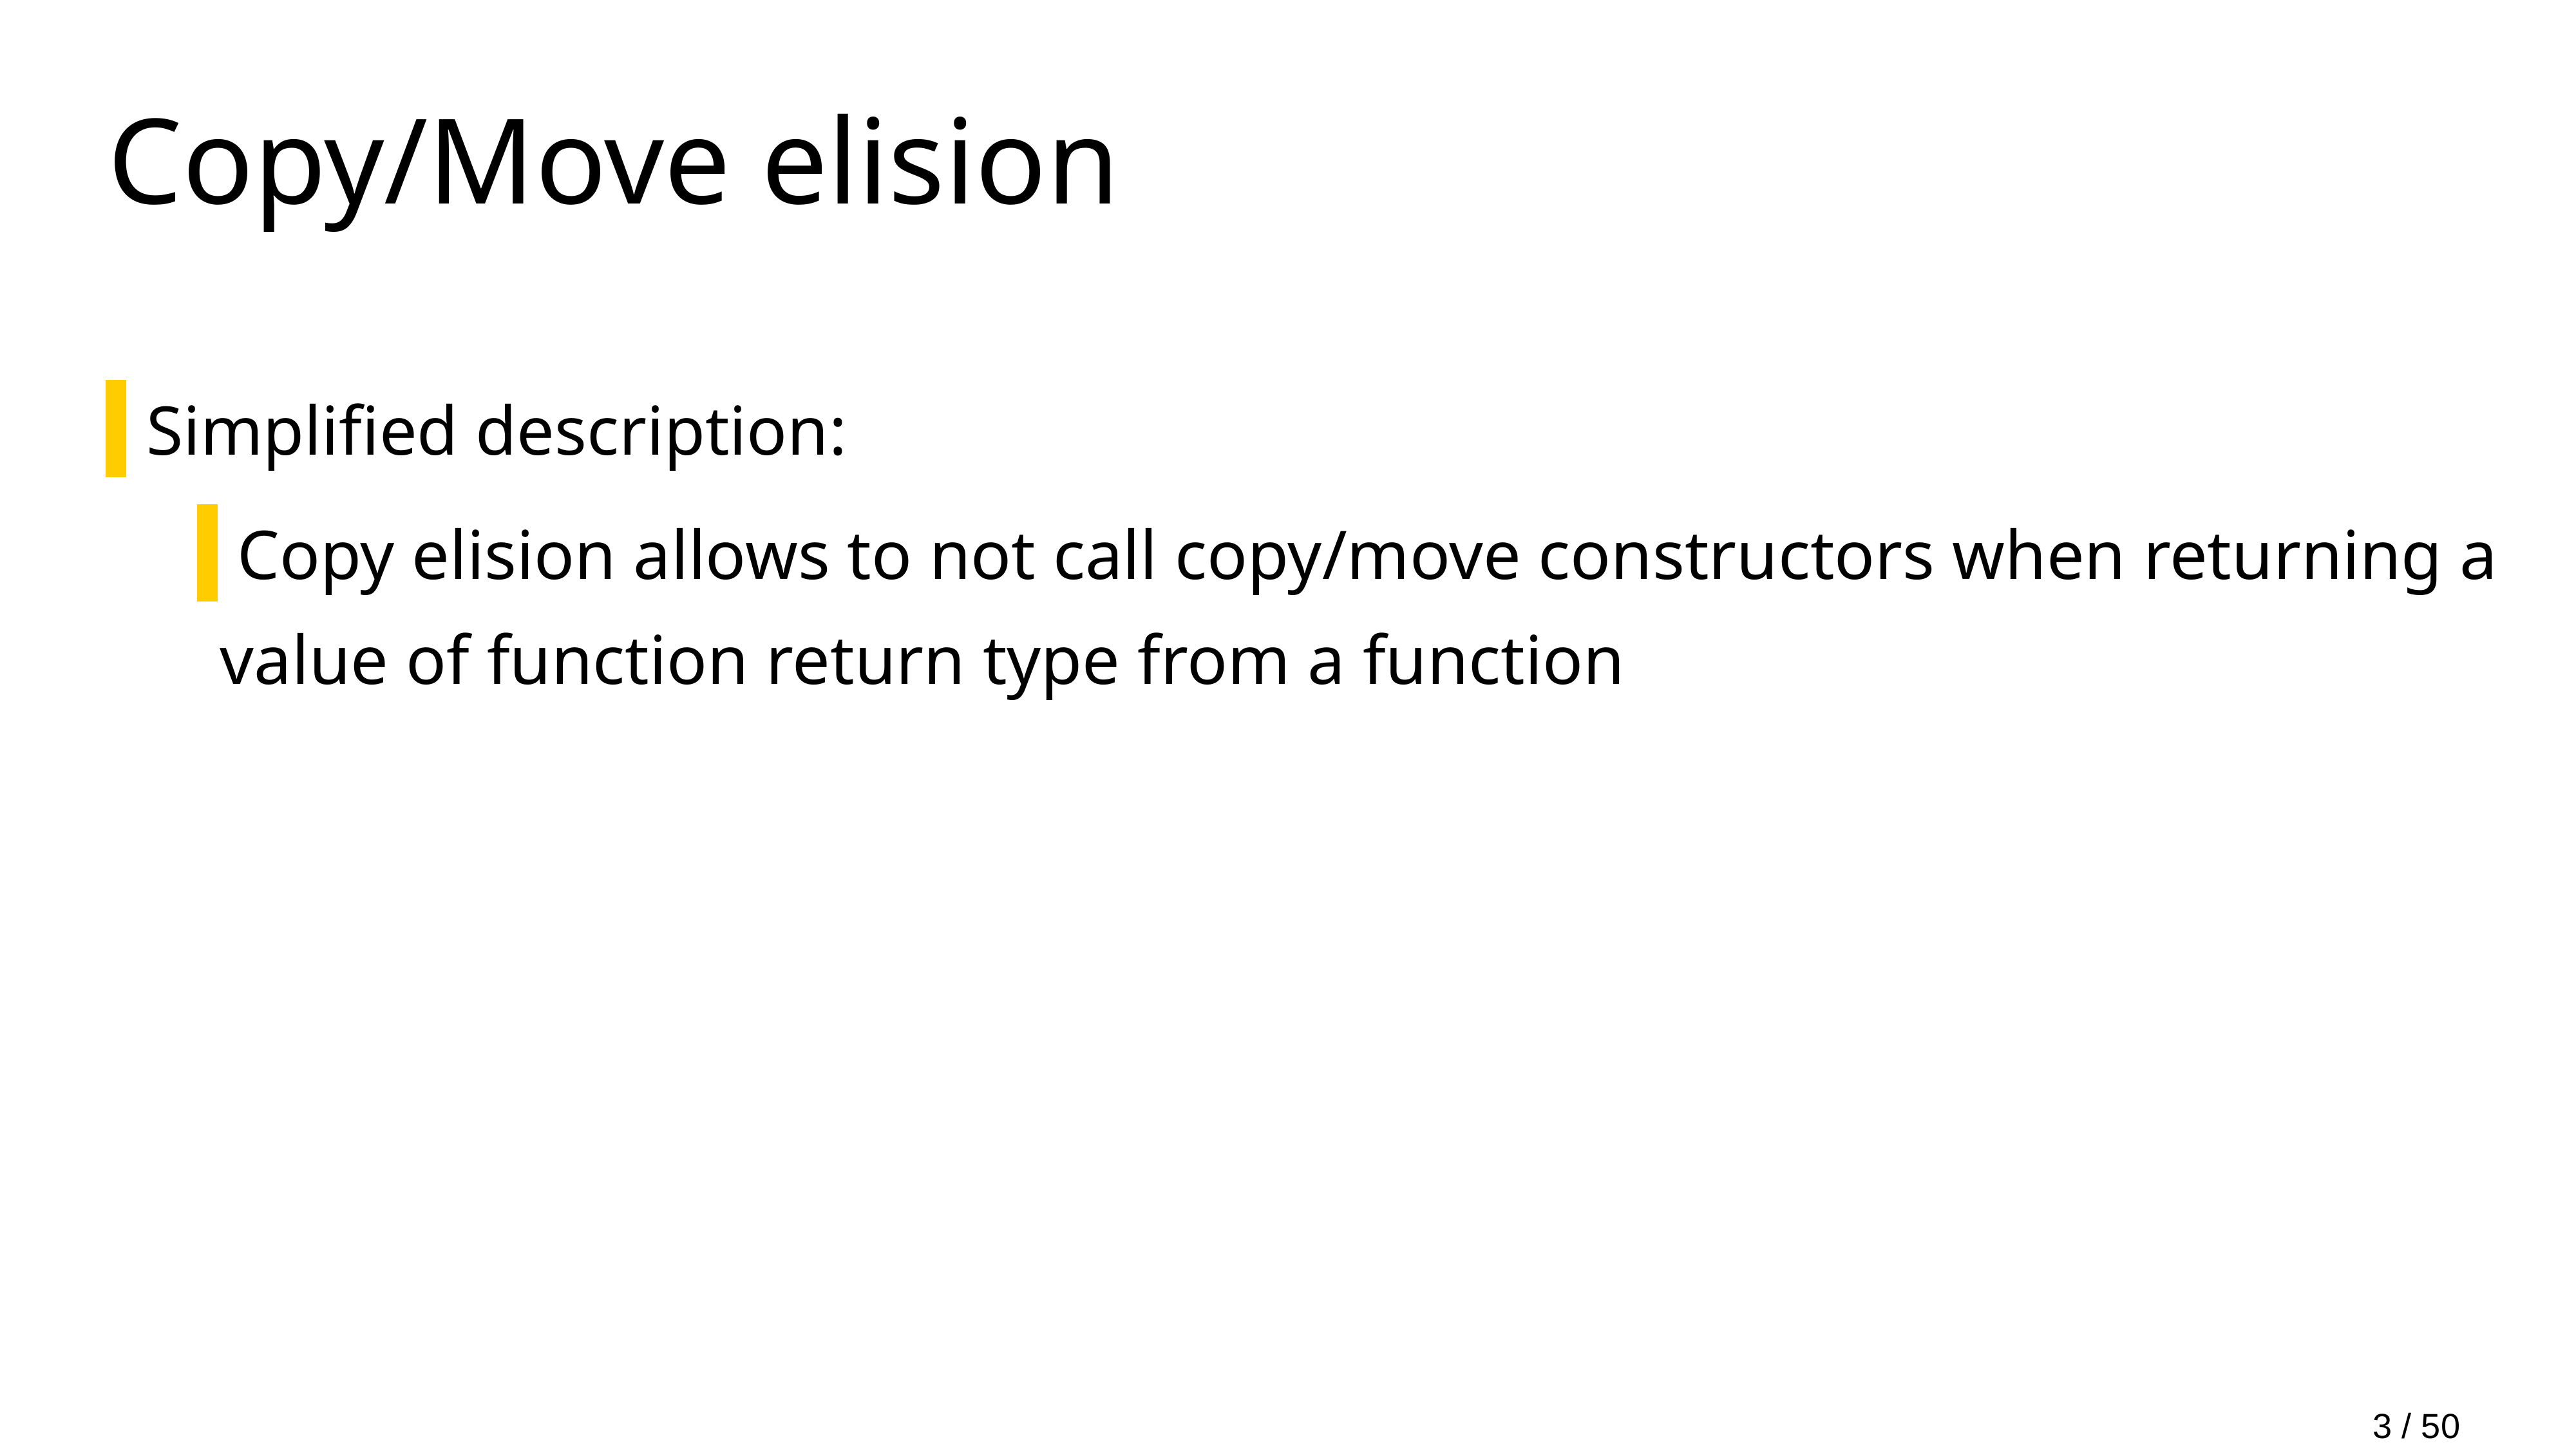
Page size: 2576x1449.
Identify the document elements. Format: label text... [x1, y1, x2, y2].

title Copy/Move elision [108, 80, 2468, 242]
text_box Simplified description: Copy elision allows to not call copy/move constructors when returning a value of function return type from a function [96, 364, 2512, 1419]
text_box <number> / 50 [2363, 1402, 2576, 1449]
